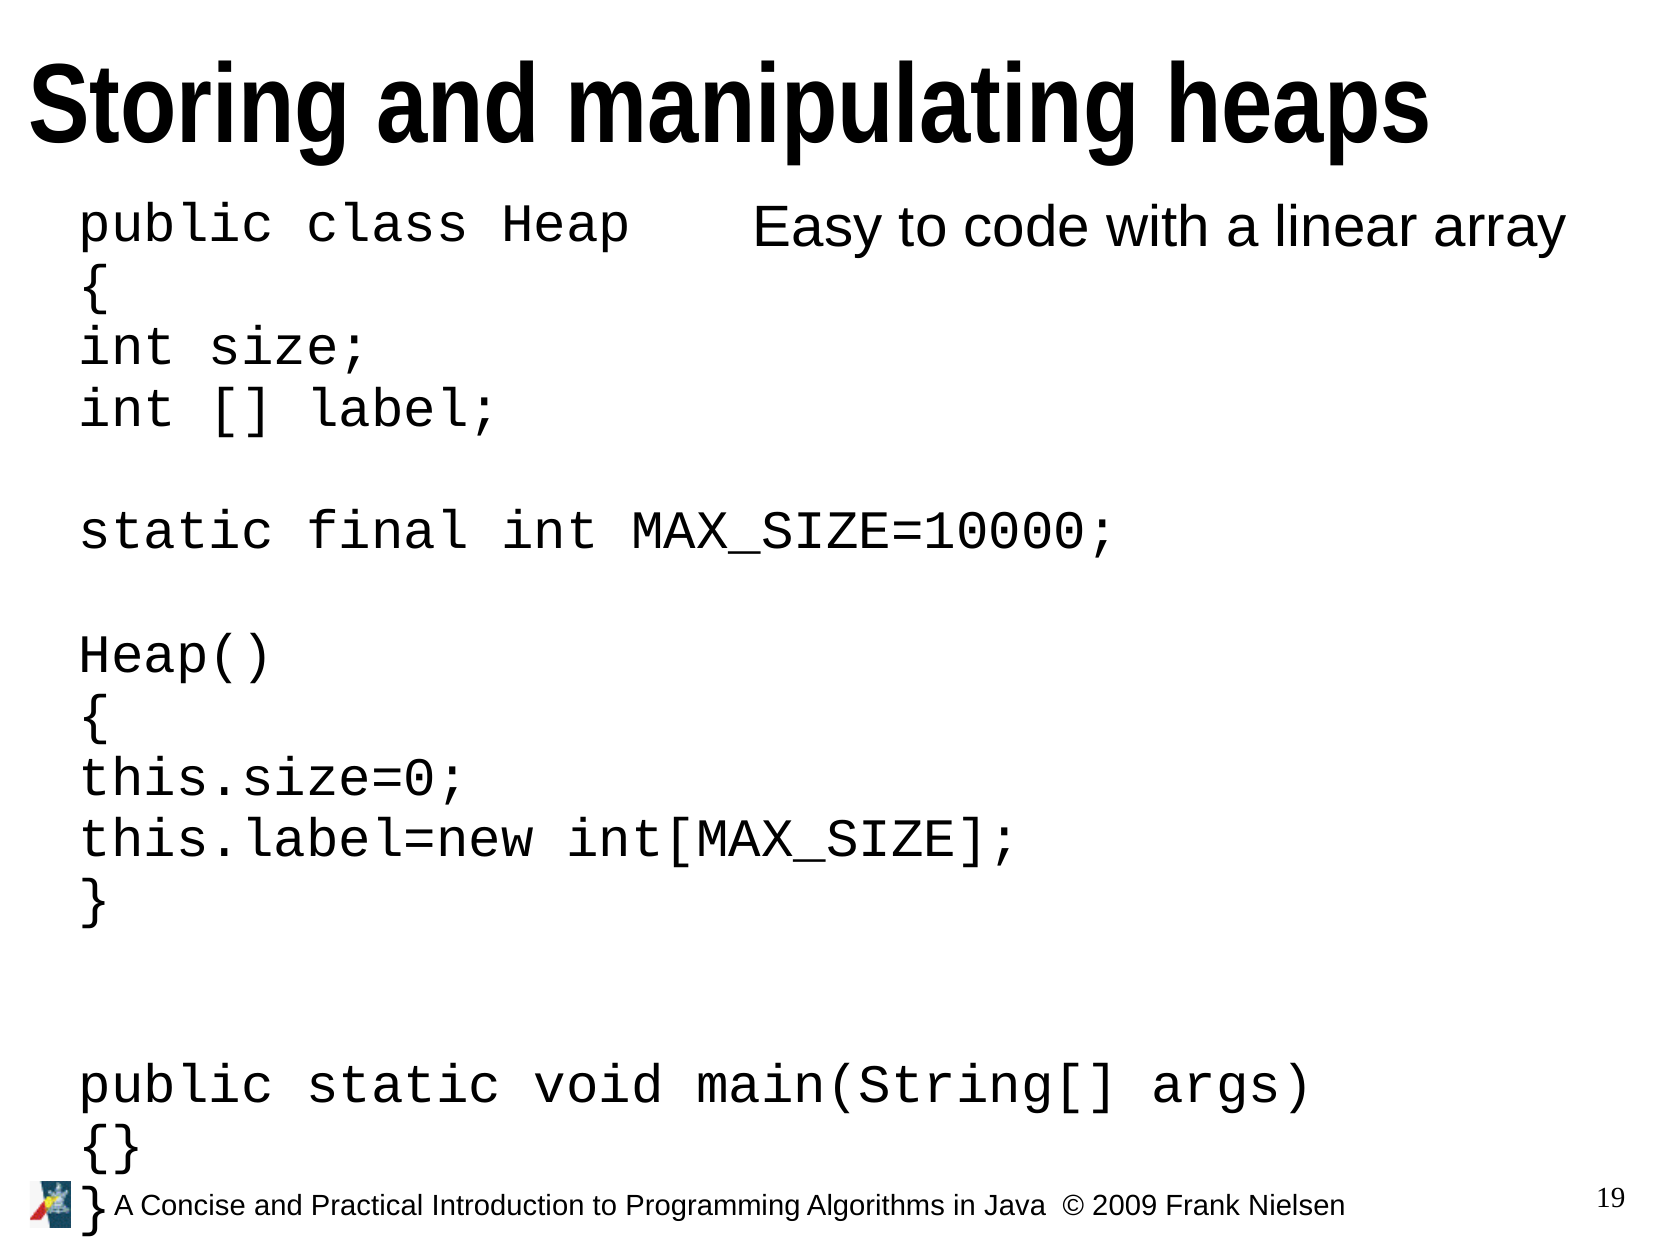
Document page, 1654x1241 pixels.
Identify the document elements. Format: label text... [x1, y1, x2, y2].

text_box public class Heap { int size; int [] label; static final int MAX_SIZE=10000; Heap() { this.size=0; this.label=new int[MAX_SIZE]; } public static void main(String[] args) {} } [64, 189, 1329, 1186]
text_box Easy to code with a linear array [738, 186, 1600, 266]
picture [29, 1181, 71, 1228]
text_box Storing and manipulating heaps [13, 29, 1447, 174]
